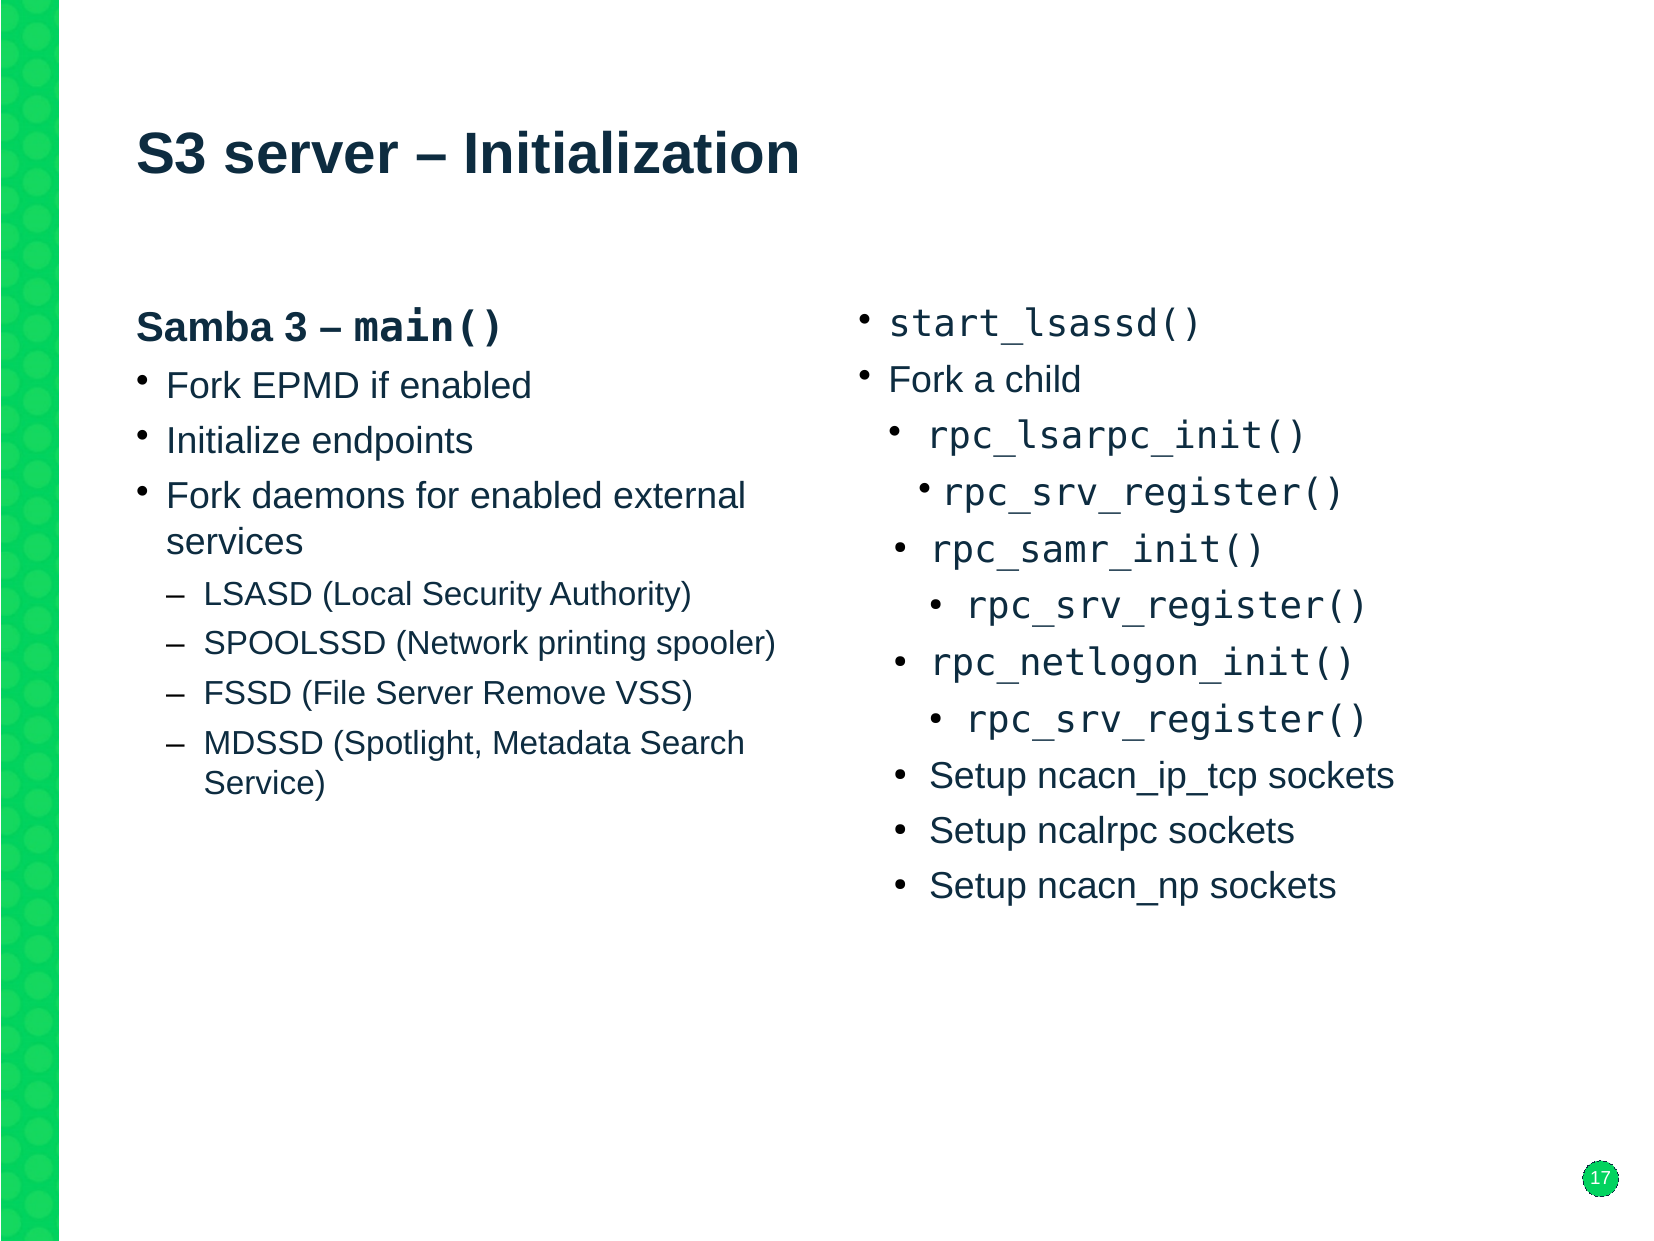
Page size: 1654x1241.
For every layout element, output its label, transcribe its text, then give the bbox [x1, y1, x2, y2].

list Samba 3 – main() Fork EPMD if enabled Initialize endpoints Fork daemons for enabled external services LSASD (Local Security Authority) SPOOLSSD (Network printing spooler) FSSD (File Server Remove VSS) MDSSD (Spotlight, Metadata Search Service) [121, 290, 809, 1100]
picture [1, 0, 59, 1241]
title S3 server – Initialization [121, 49, 1531, 257]
list start_lsassd() Fork a child rpc_lsarpc_init() rpc_srv_register() rpc_samr_init() rpc_srv_register() rpc_netlogon_init() rpc_srv_register() Setup ncacn_ip_tcp sockets Setup ncalrpc sockets Setup ncacn_np sockets [843, 290, 1532, 1100]
